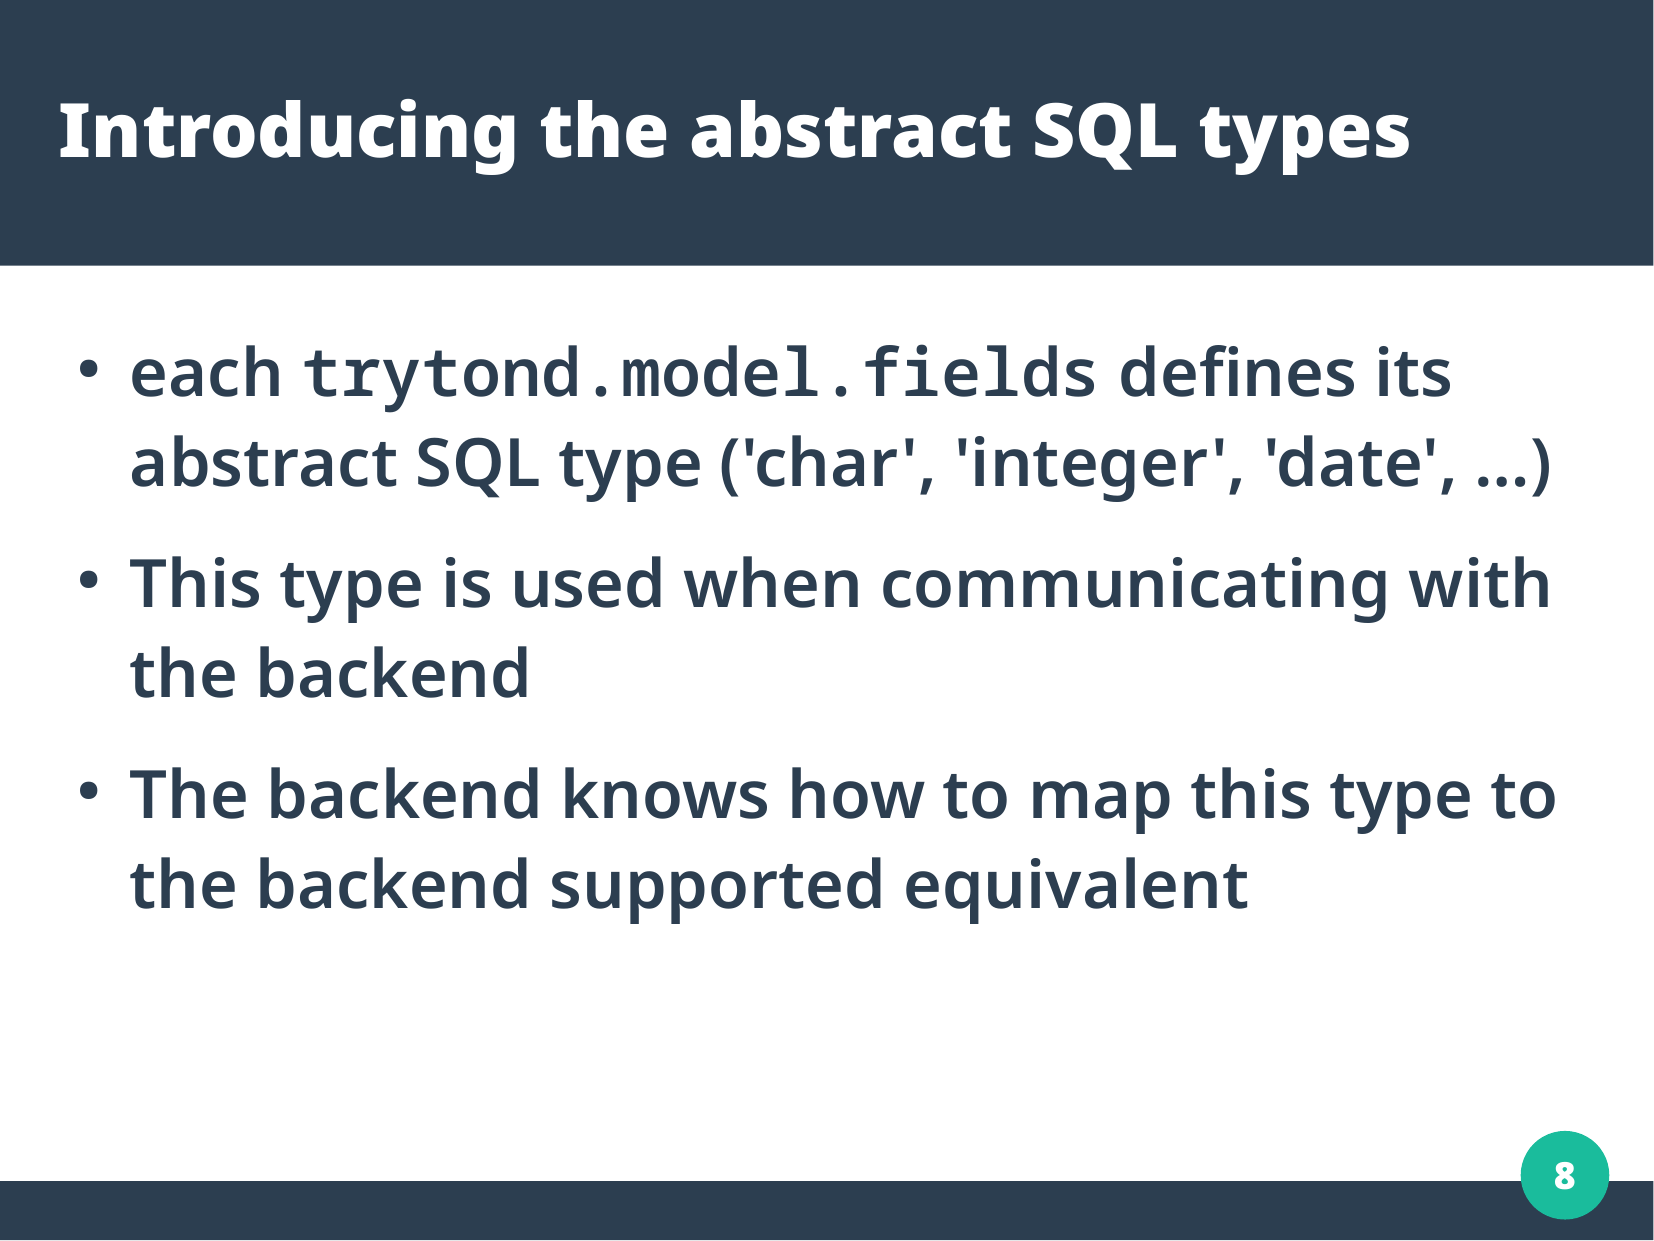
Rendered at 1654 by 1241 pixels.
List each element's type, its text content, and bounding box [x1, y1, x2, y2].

title Introducing the abstract SQL types [59, 49, 1595, 207]
list each trytond.model.fields defines its abstract SQL type ('char', 'integer', 'date', …) This type is used when communicating with the backend The backend knows how to map this type to the backend supported equivalent [59, 324, 1595, 1152]
